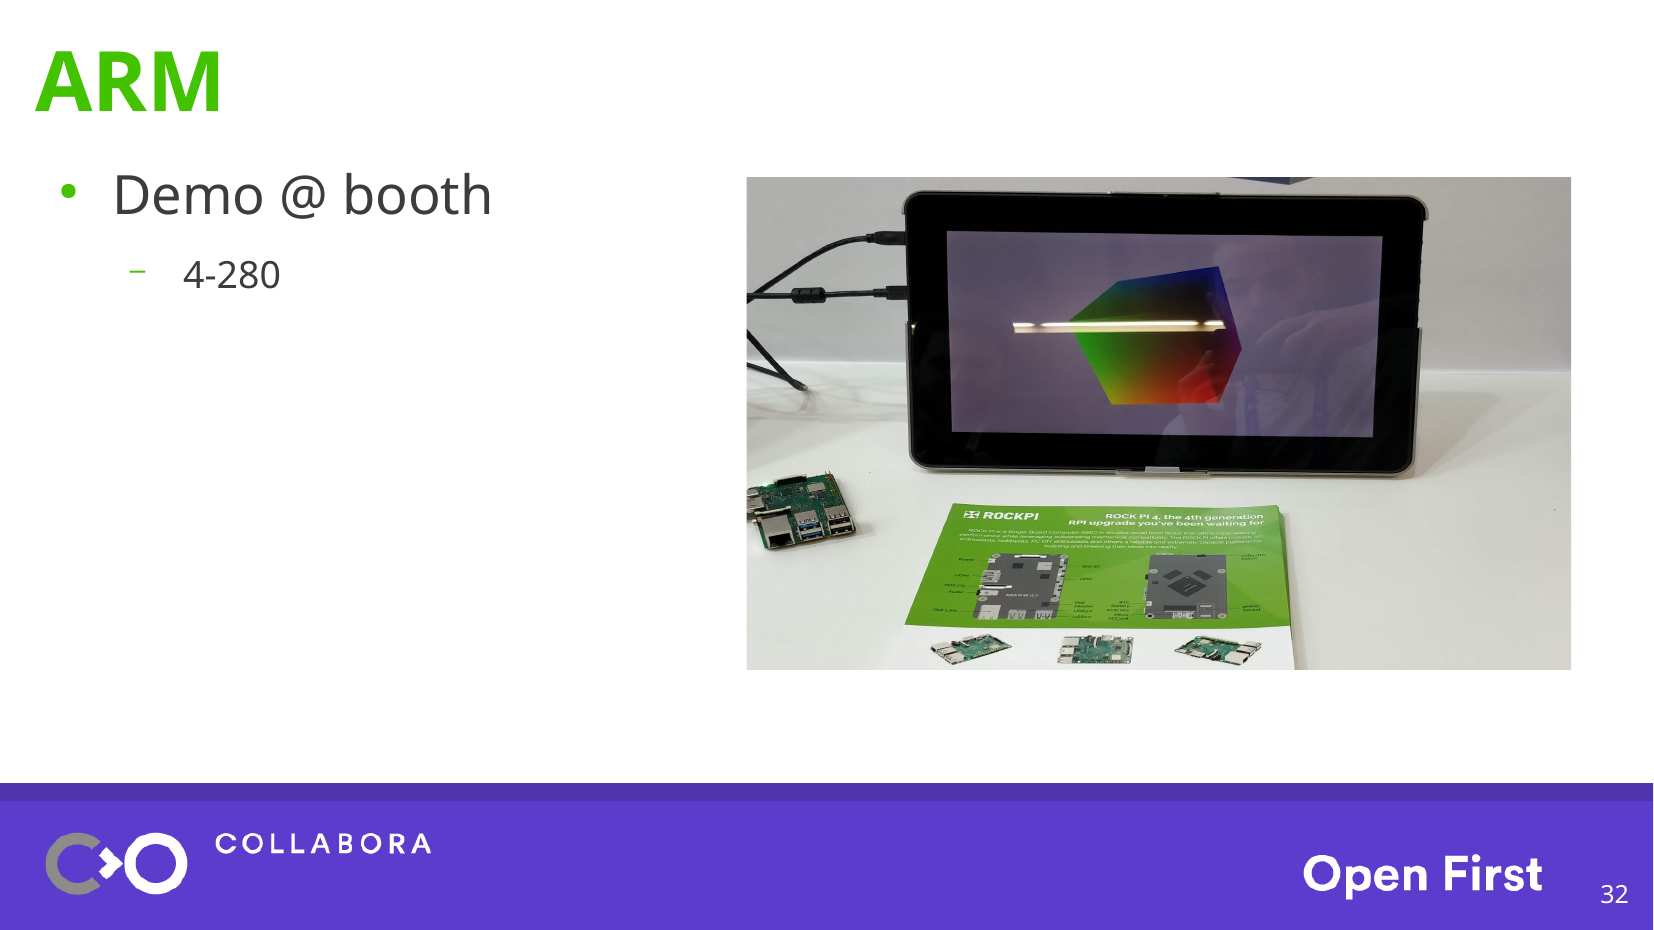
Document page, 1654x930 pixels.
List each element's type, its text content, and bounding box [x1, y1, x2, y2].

title ARM [35, 28, 1608, 192]
list Demo @ booth 4-280 [41, 160, 1613, 804]
picture [0, 0, 1654, 930]
